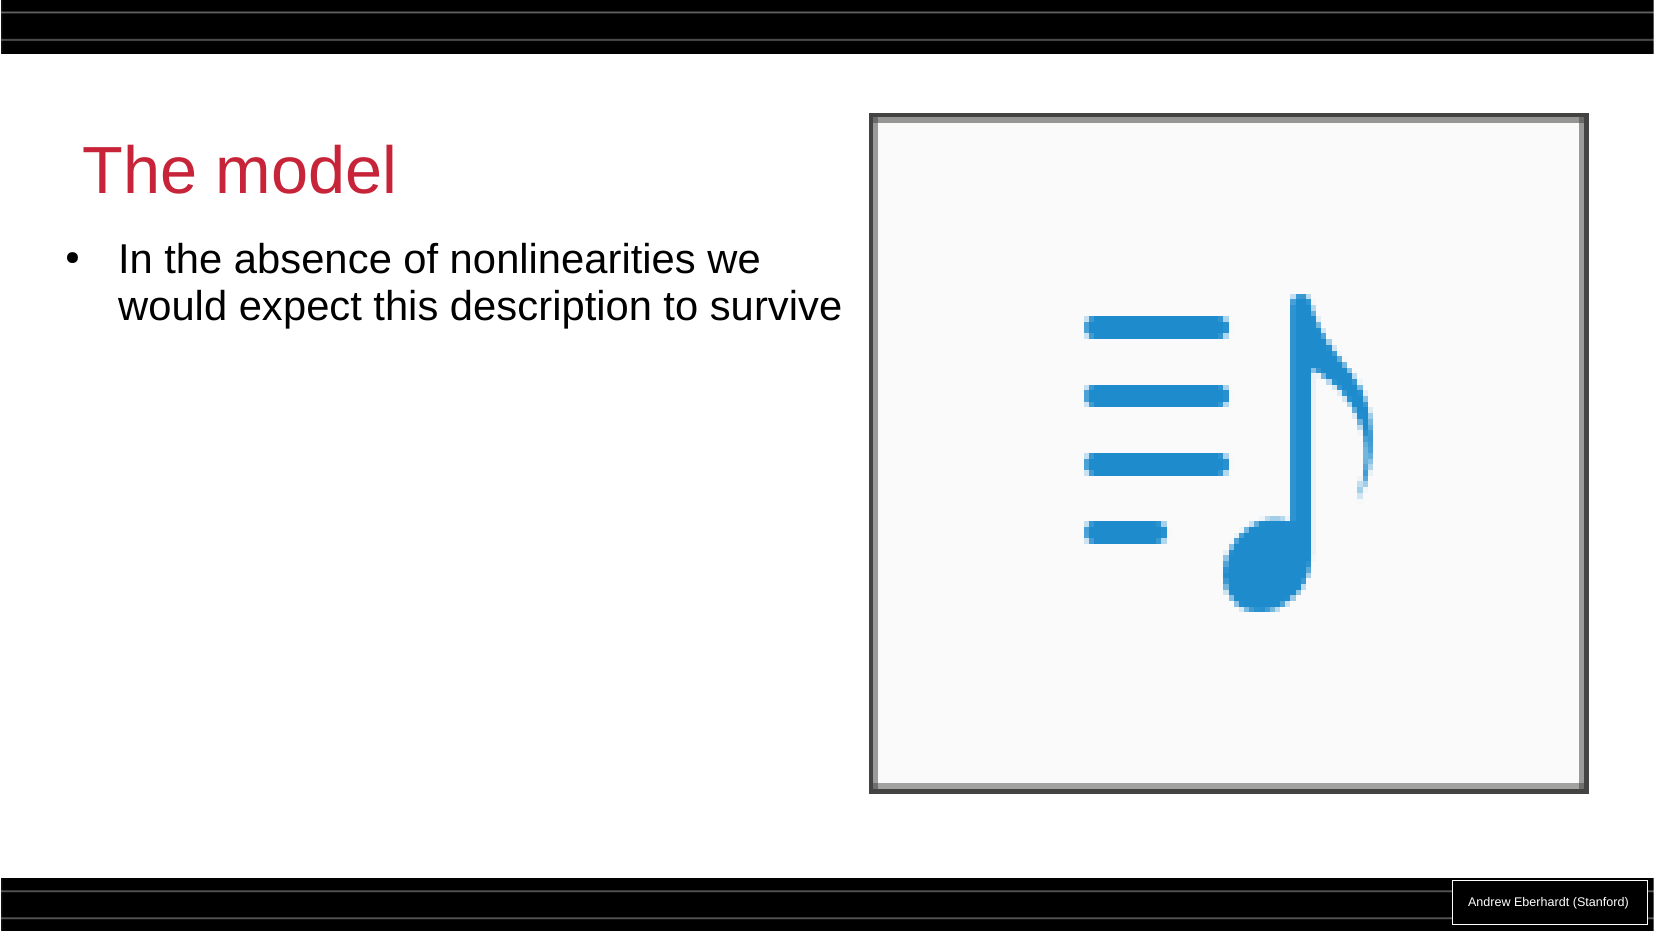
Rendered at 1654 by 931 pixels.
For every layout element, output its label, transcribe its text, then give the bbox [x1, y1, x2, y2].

list In the absence of nonlinearities we would expect this description to survive [47, 236, 880, 815]
text_box [868, 112, 1591, 796]
picture [1, 878, 1654, 931]
text_box Andrew Eberhardt (Stanford) [1452, 880, 1648, 925]
title The model [82, 92, 1571, 236]
picture [1, 0, 1654, 54]
